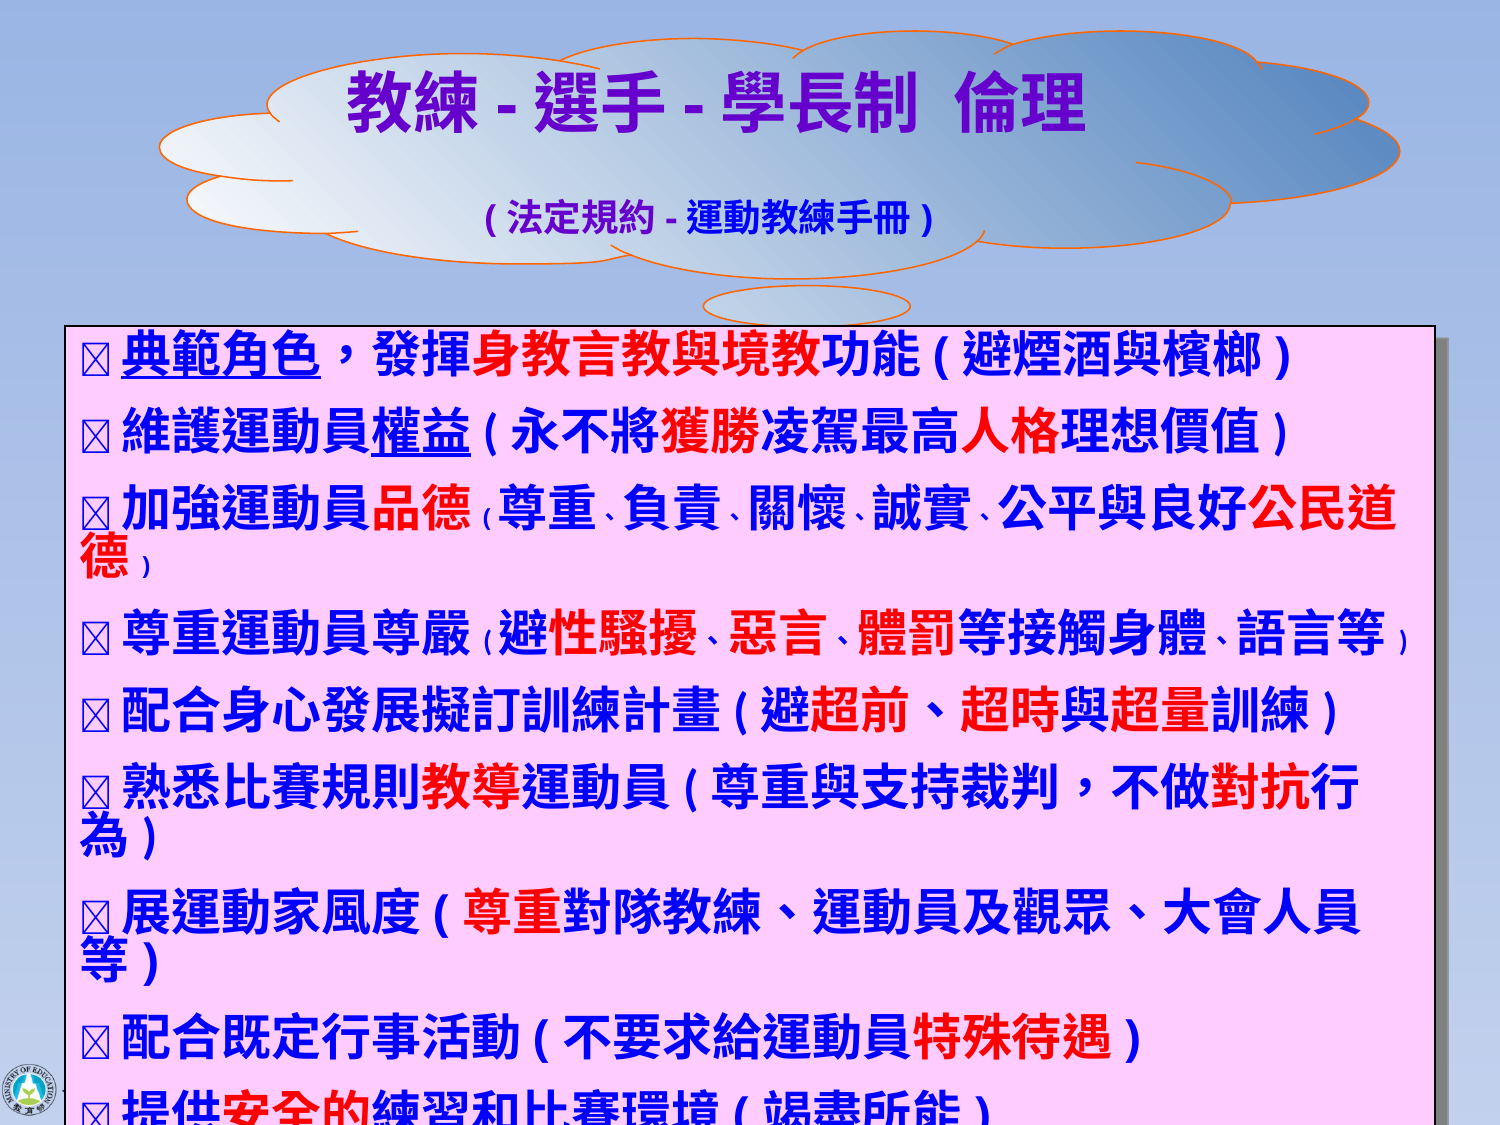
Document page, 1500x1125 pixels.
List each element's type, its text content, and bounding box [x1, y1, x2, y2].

text_box 教練-選手-學長制 倫理 (法定規約-運動教練手冊) [703, 285, 911, 326]
text_box 典範角色，發揮身教言教與境教功能(避煙酒與檳榔) 維護運動員權益(永不將獲勝凌駕最高人格理想價值) 加強運動員品德(尊重、負責、關懷、誠實、公平與良好公民道德) 尊重運動員尊嚴(避性騷擾、惡言、體罰等接觸身體、語言等) 配合身心發展擬訂訓練計畫(避超前、超時與超量訓練) 熟悉比賽規則教導運動員(尊重與支持裁判，不做對抗行為) 展運動家風度(尊重對隊教練、運動員及觀眾、大會人員等) 配合既定行事活動(不要求給運動員特殊待遇) 提供安全的練習和比賽環境(竭盡所能) 扮演改變一生命運的角色(除比賽較勁外應教面對人生挑戰) [65, 326, 1435, 1125]
text_box 教練-選手-學長制 倫理 (法定規約-運動教練手冊) [159, 31, 1400, 279]
